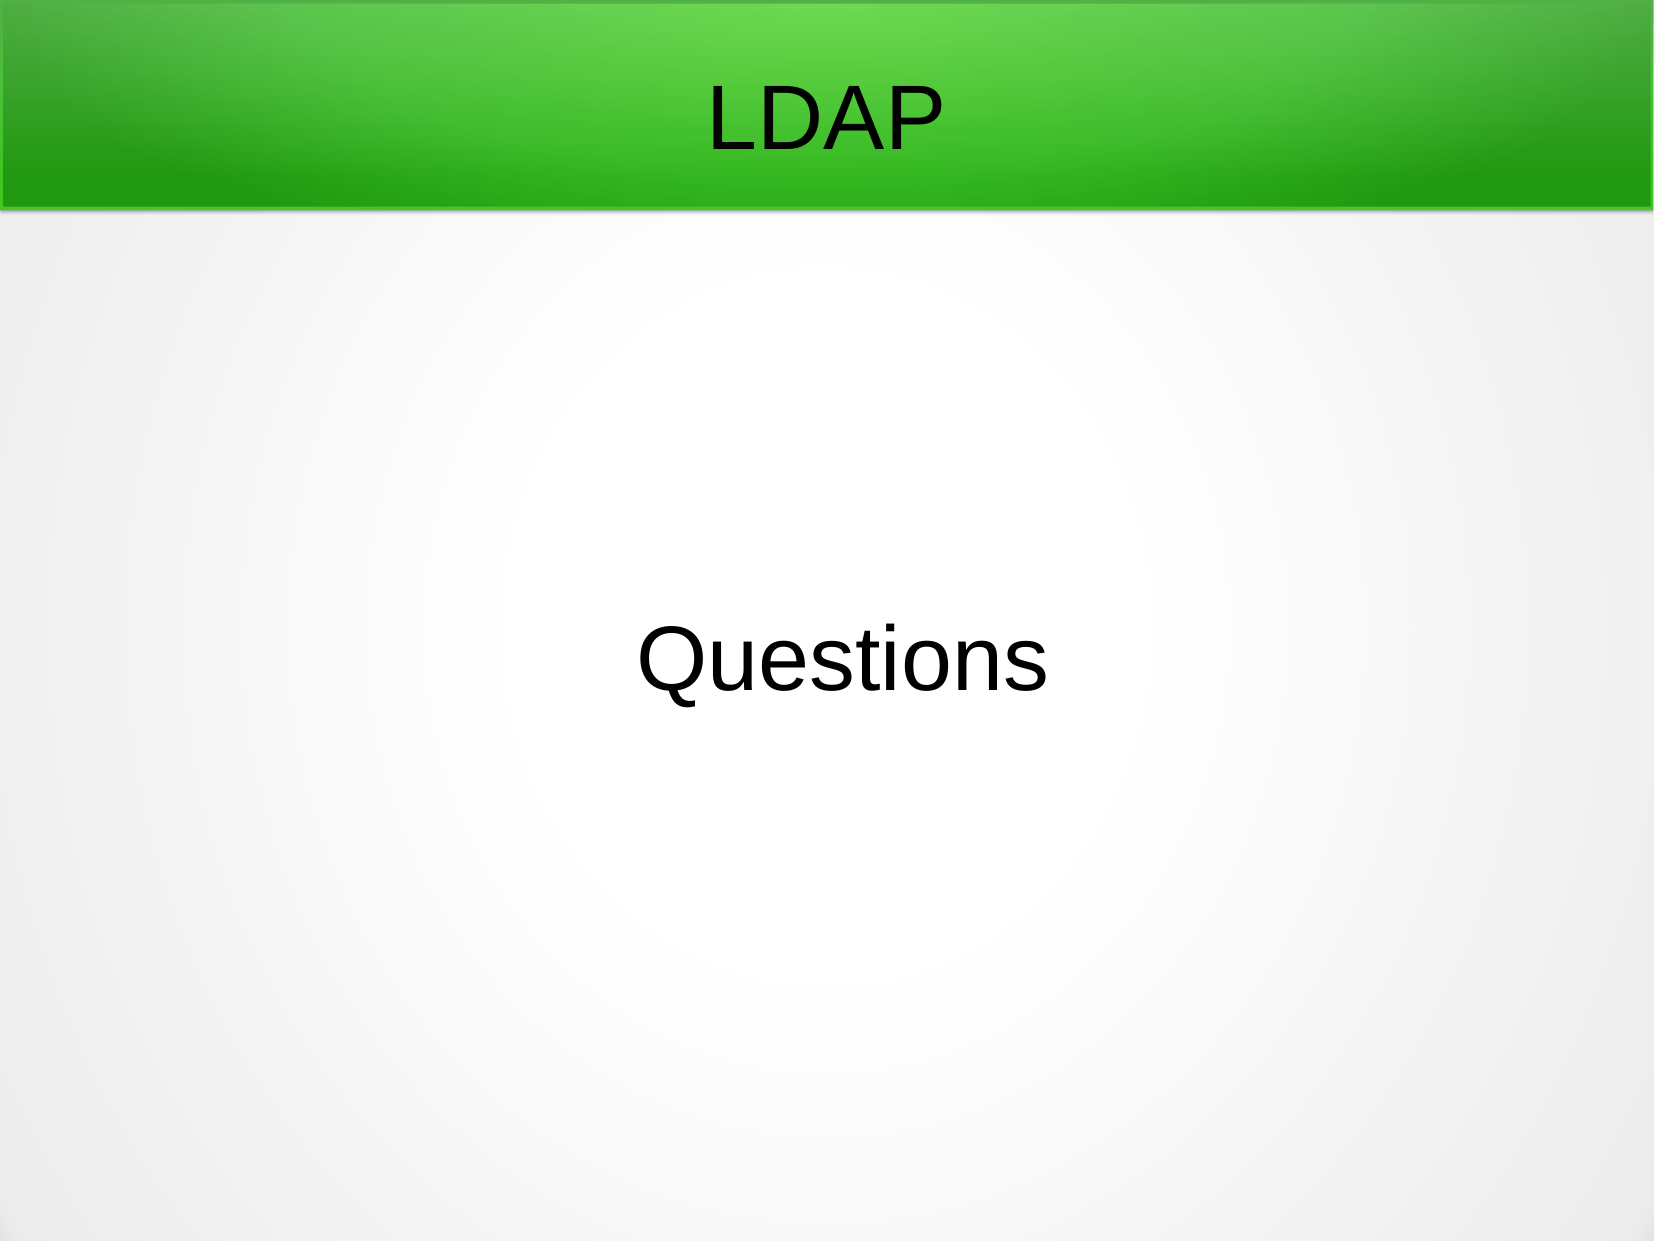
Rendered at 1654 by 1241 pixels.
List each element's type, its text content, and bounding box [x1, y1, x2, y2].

subtitle Questions [82, 299, 1571, 1019]
title LDAP [82, 47, 1571, 189]
